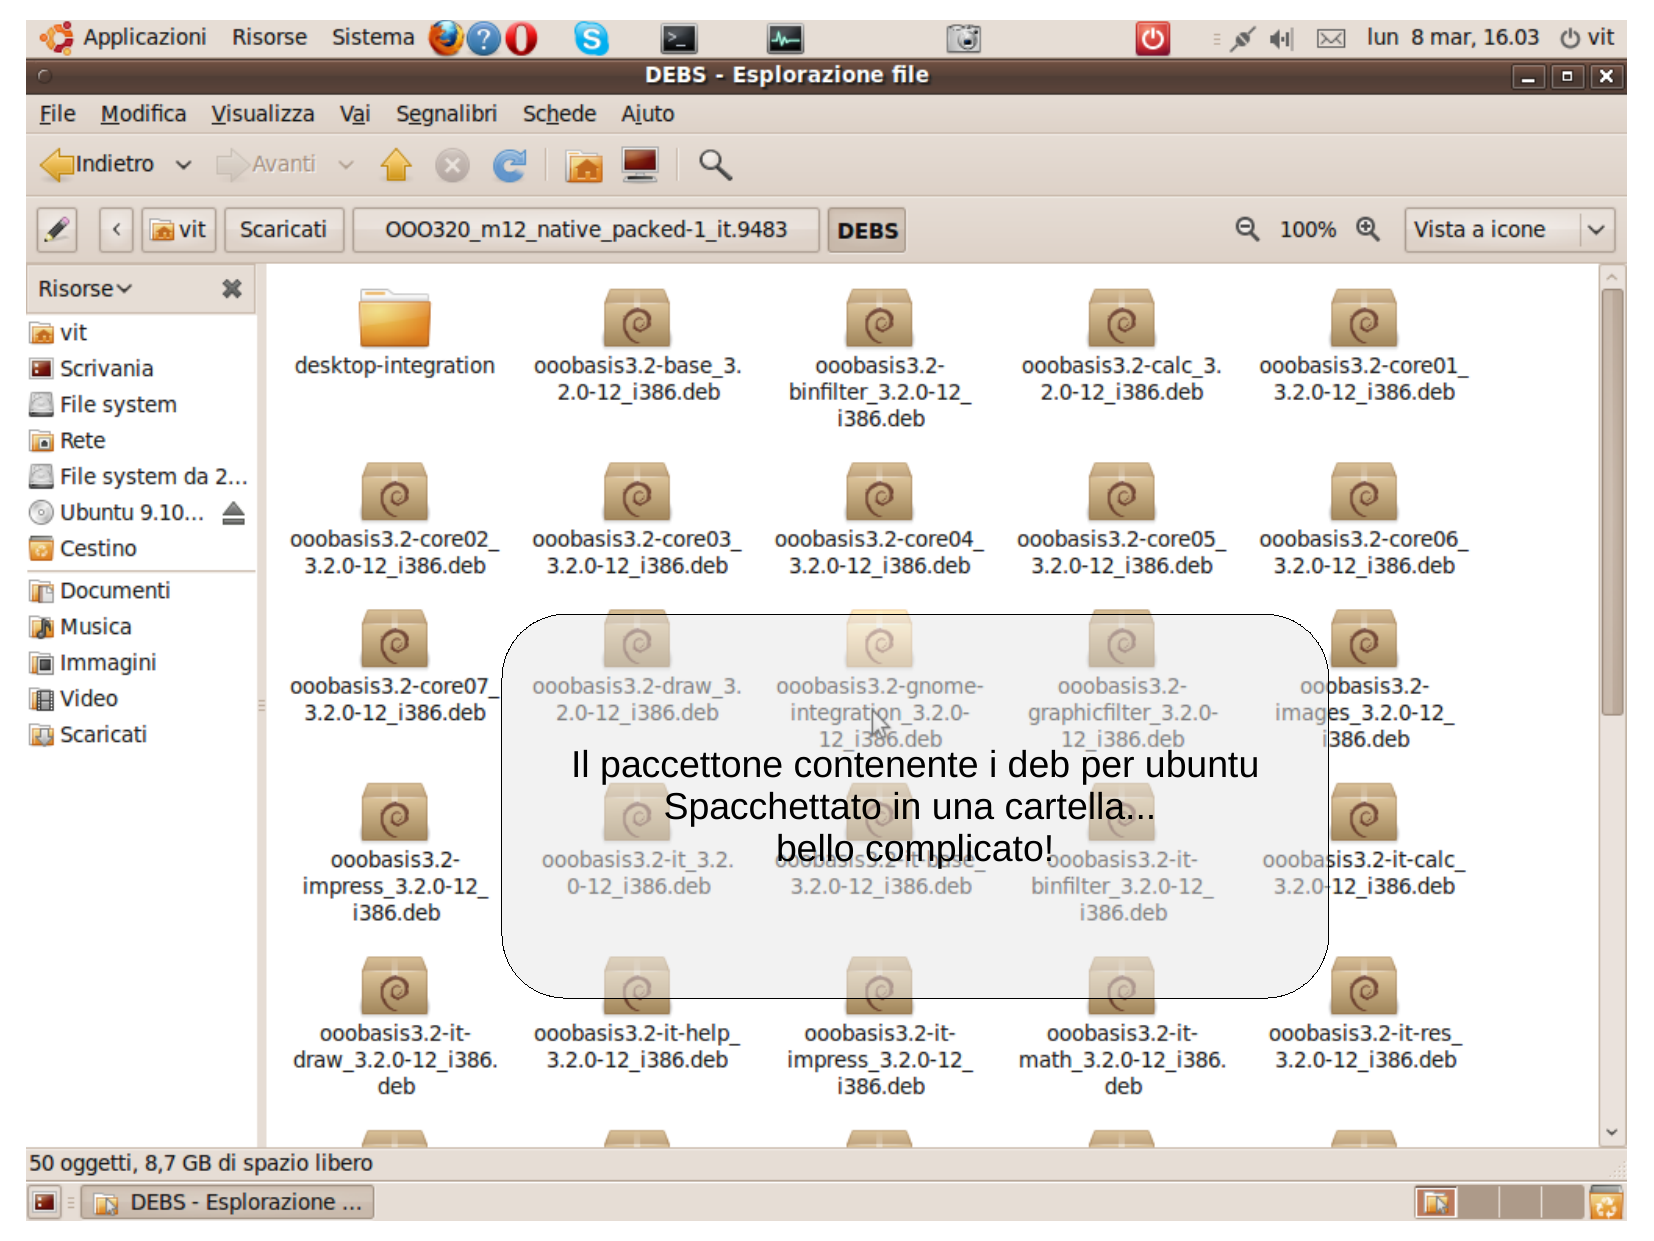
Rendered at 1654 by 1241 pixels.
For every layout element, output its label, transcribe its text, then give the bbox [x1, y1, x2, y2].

picture [0, 0, 1654, 1241]
text_box Il paccettone contenente i deb per ubuntu Spacchettato in una cartella... bello complicato! [501, 614, 1329, 999]
